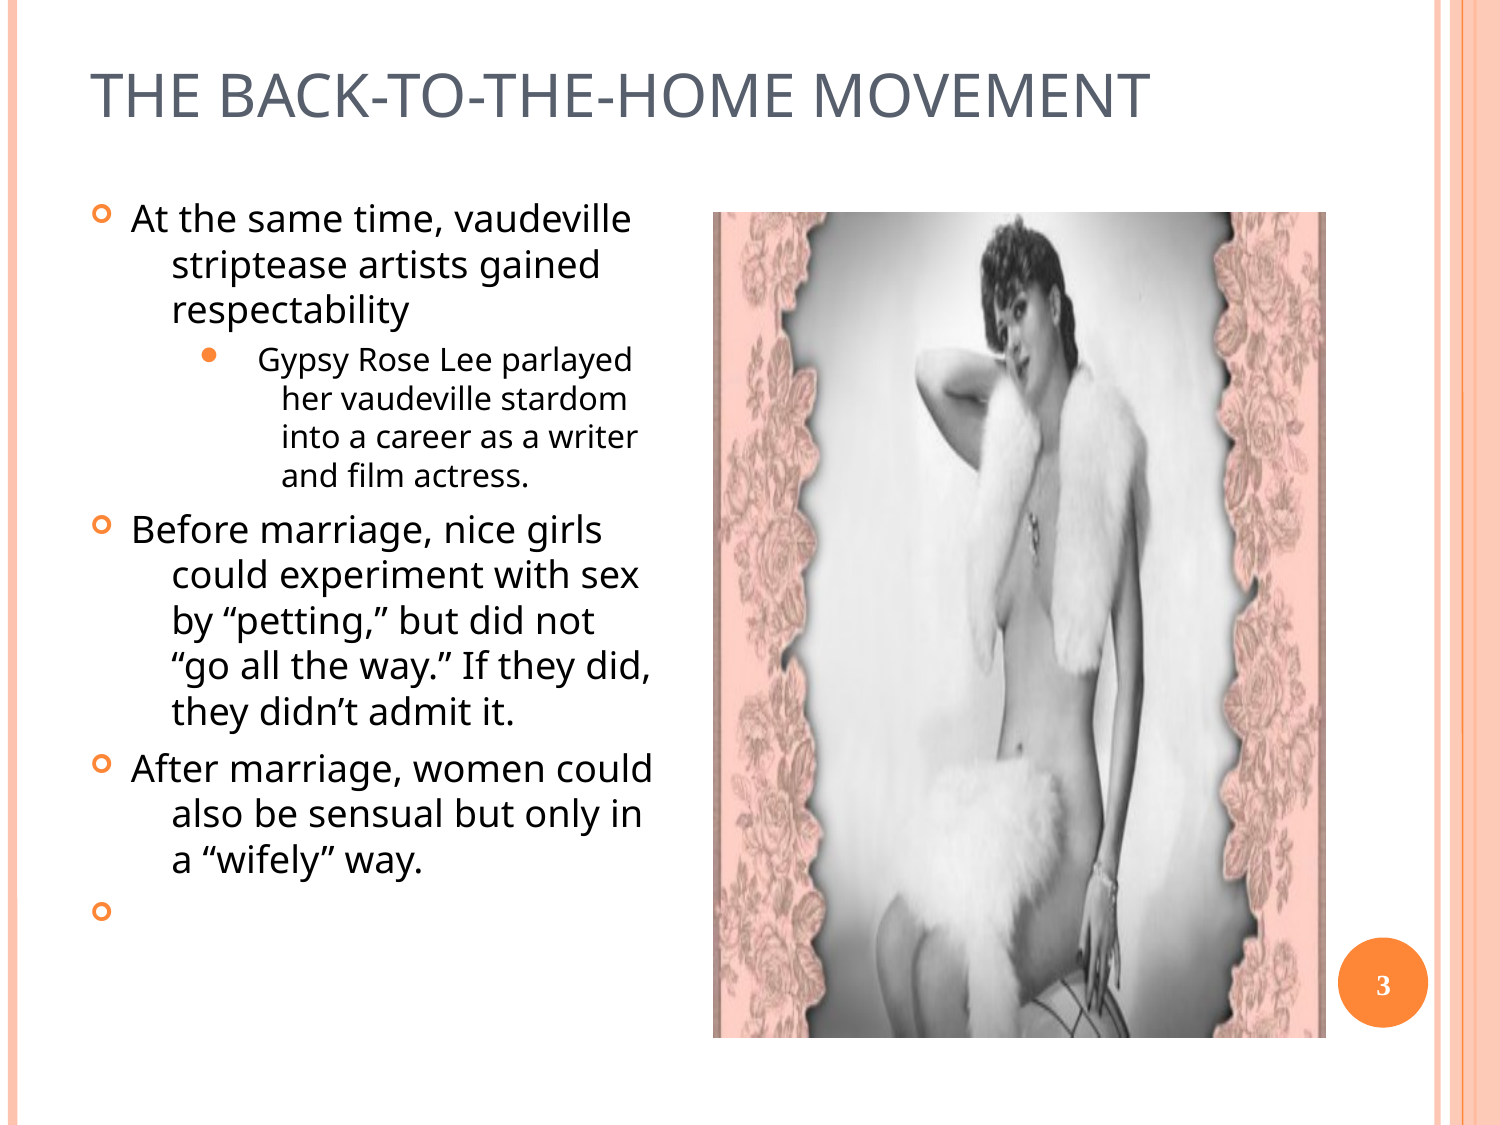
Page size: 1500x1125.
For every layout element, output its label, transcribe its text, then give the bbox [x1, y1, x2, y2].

title The Back-to-the-Home Movement [75, 45, 1300, 138]
picture [713, 212, 1326, 1038]
text_box [1333, 940, 1434, 1027]
list At the same time, vaudeville striptease artists gained respectability Gypsy Rose Lee parlayed her vaudeville stardom into a career as a writer and film actress. Before marriage, nice girls could experiment with sex by “petting,” but did not “go all the way.” If they did, they didn’t admit it. After marriage, women could also be sensual but only in a “wifely” way. [75, 187, 676, 1013]
